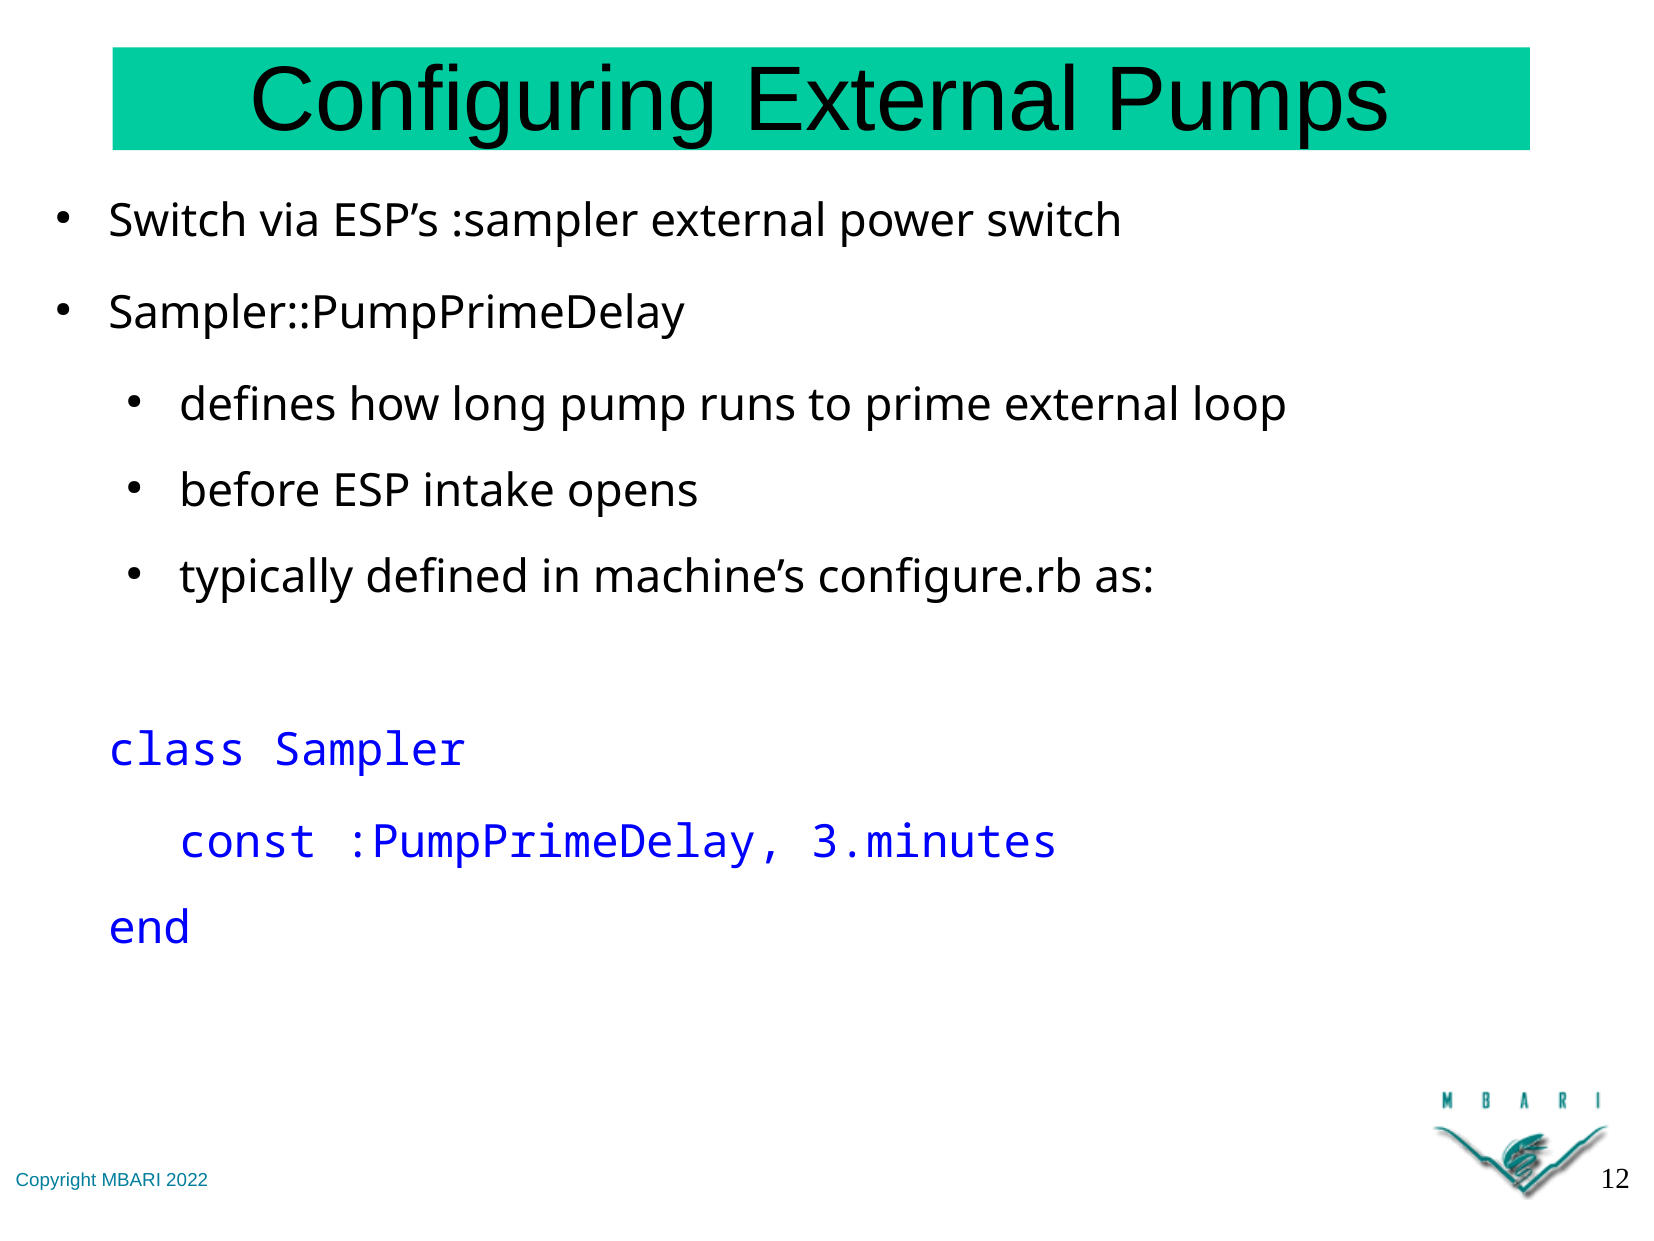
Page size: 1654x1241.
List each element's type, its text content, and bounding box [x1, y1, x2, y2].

title Configuring External Pumps [112, 47, 1530, 151]
list Switch via ESP’s :sampler external power switch Sampler::PumpPrimeDelay defines how long pump runs to prime external loop before ESP intake opens typically defined in machine’s configure.rb as: class Sampler const :PumpPrimeDelay, 3.minutes end [37, 187, 1613, 1156]
picture [1426, 1156, 1613, 1200]
